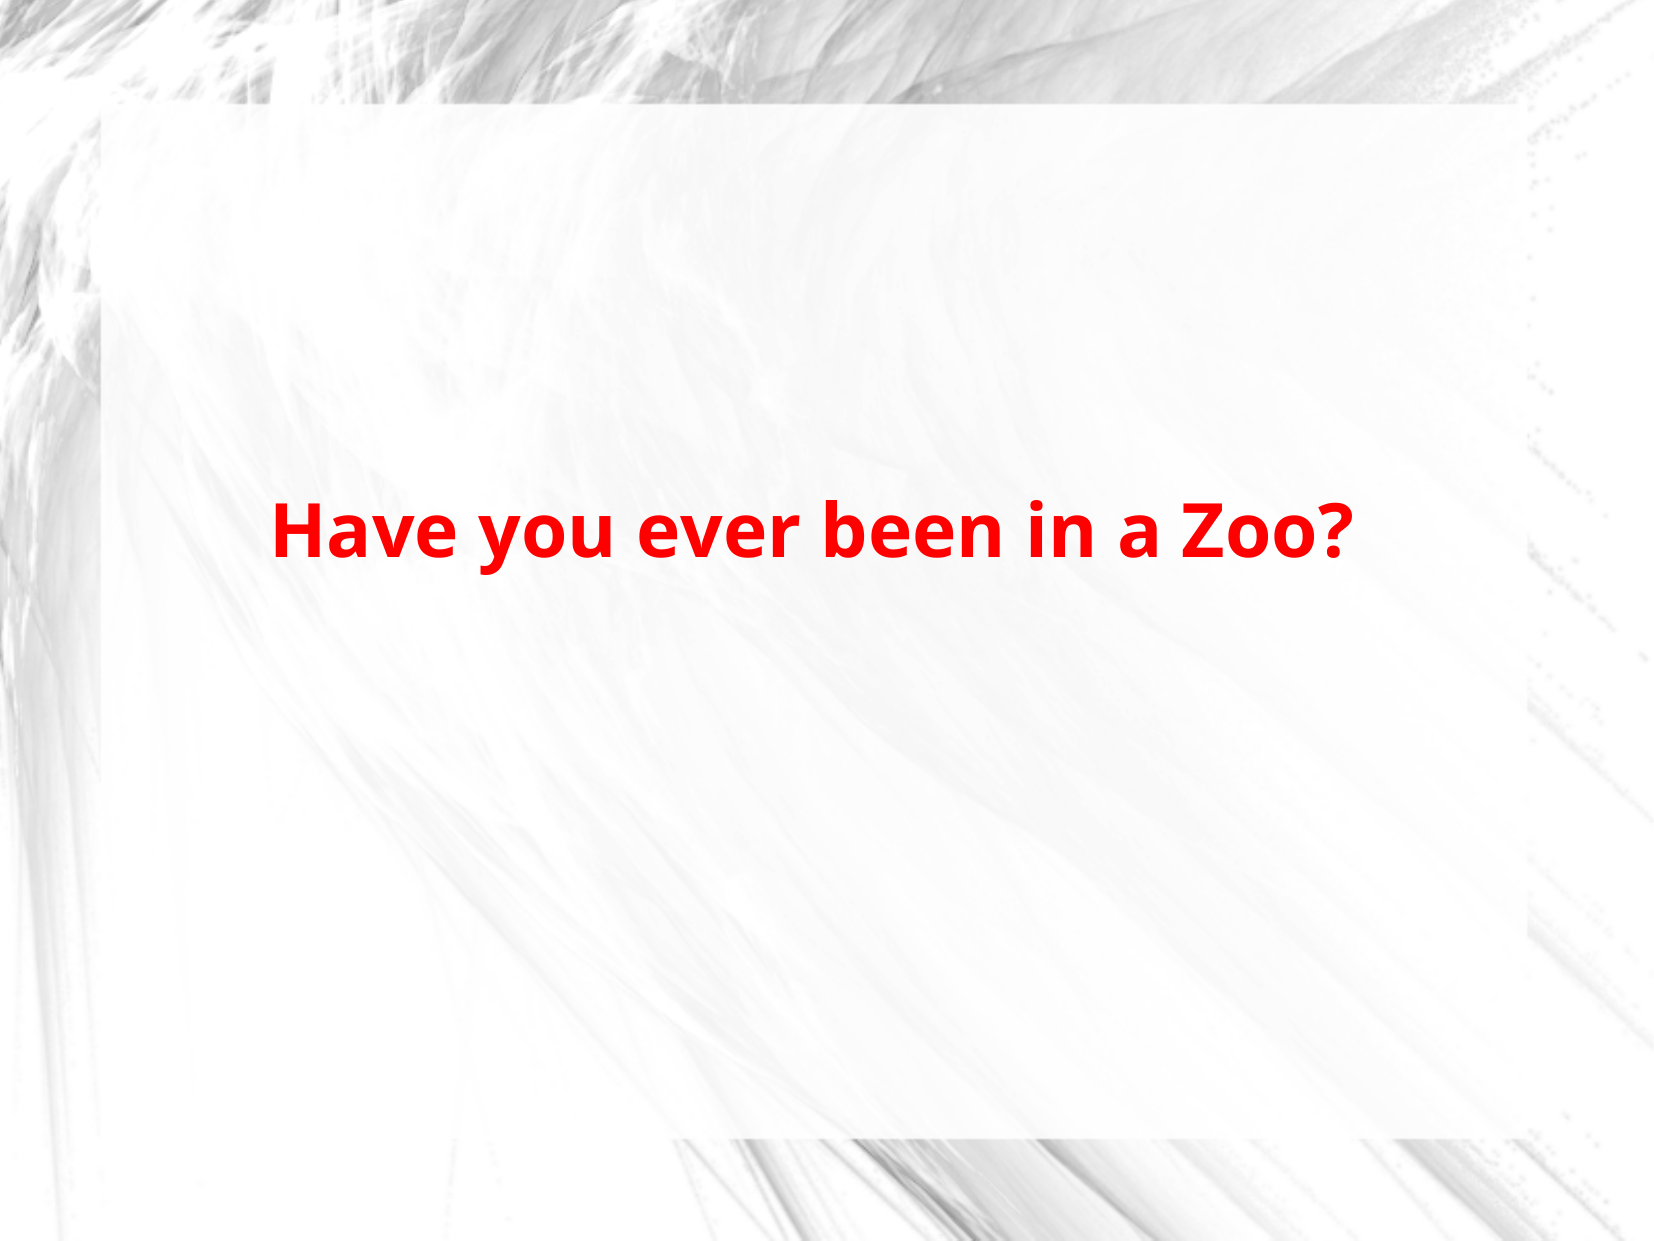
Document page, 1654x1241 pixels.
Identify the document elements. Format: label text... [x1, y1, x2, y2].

picture [0, 0, 1654, 1241]
subtitle Have you ever been in a Zoo? [118, 112, 1506, 945]
